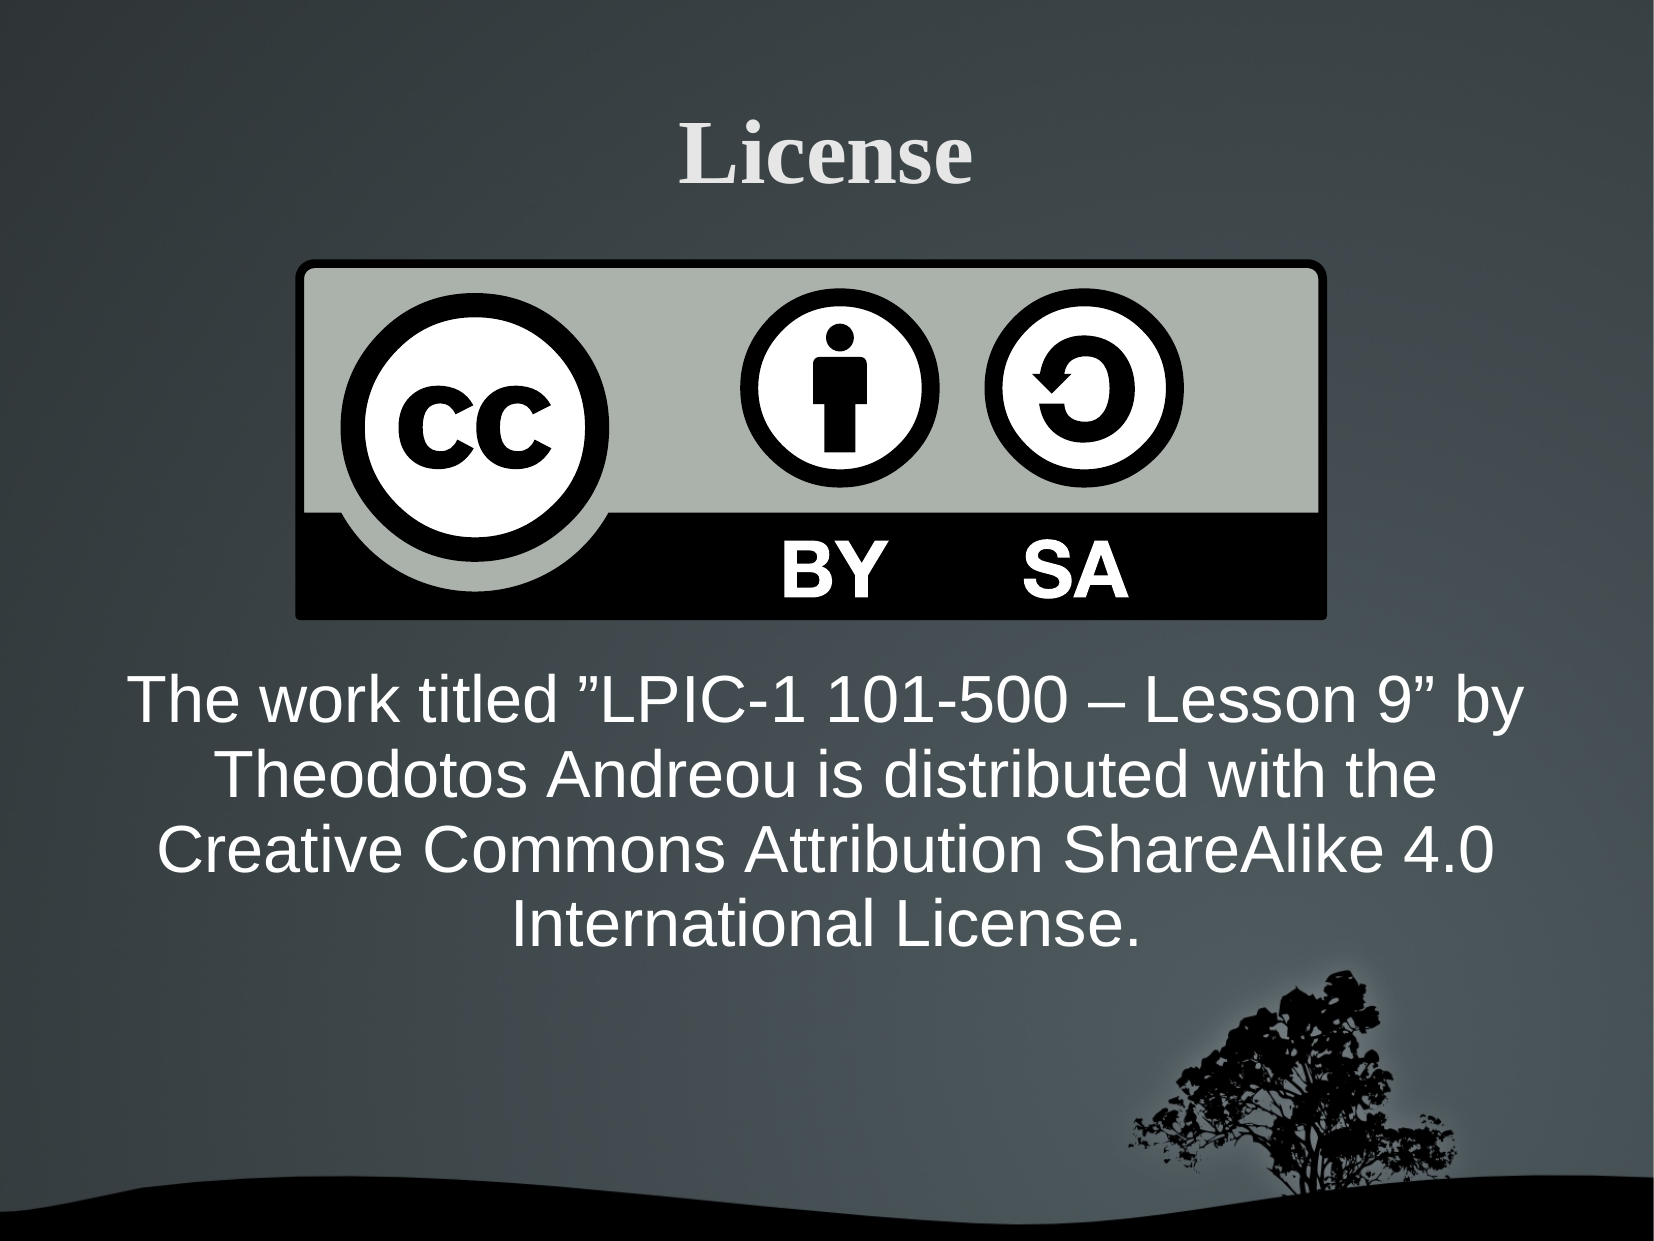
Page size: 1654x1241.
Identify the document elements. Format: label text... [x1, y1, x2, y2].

title License [82, 49, 1571, 257]
picture [0, 0, 1654, 1241]
subtitle The work titled ”LPIC-1 101-500 – Lesson 9” by Theodotos Andreou is distributed with the Creative Commons Attribution ShareAlike 4.0 International License. [82, 290, 1571, 1109]
